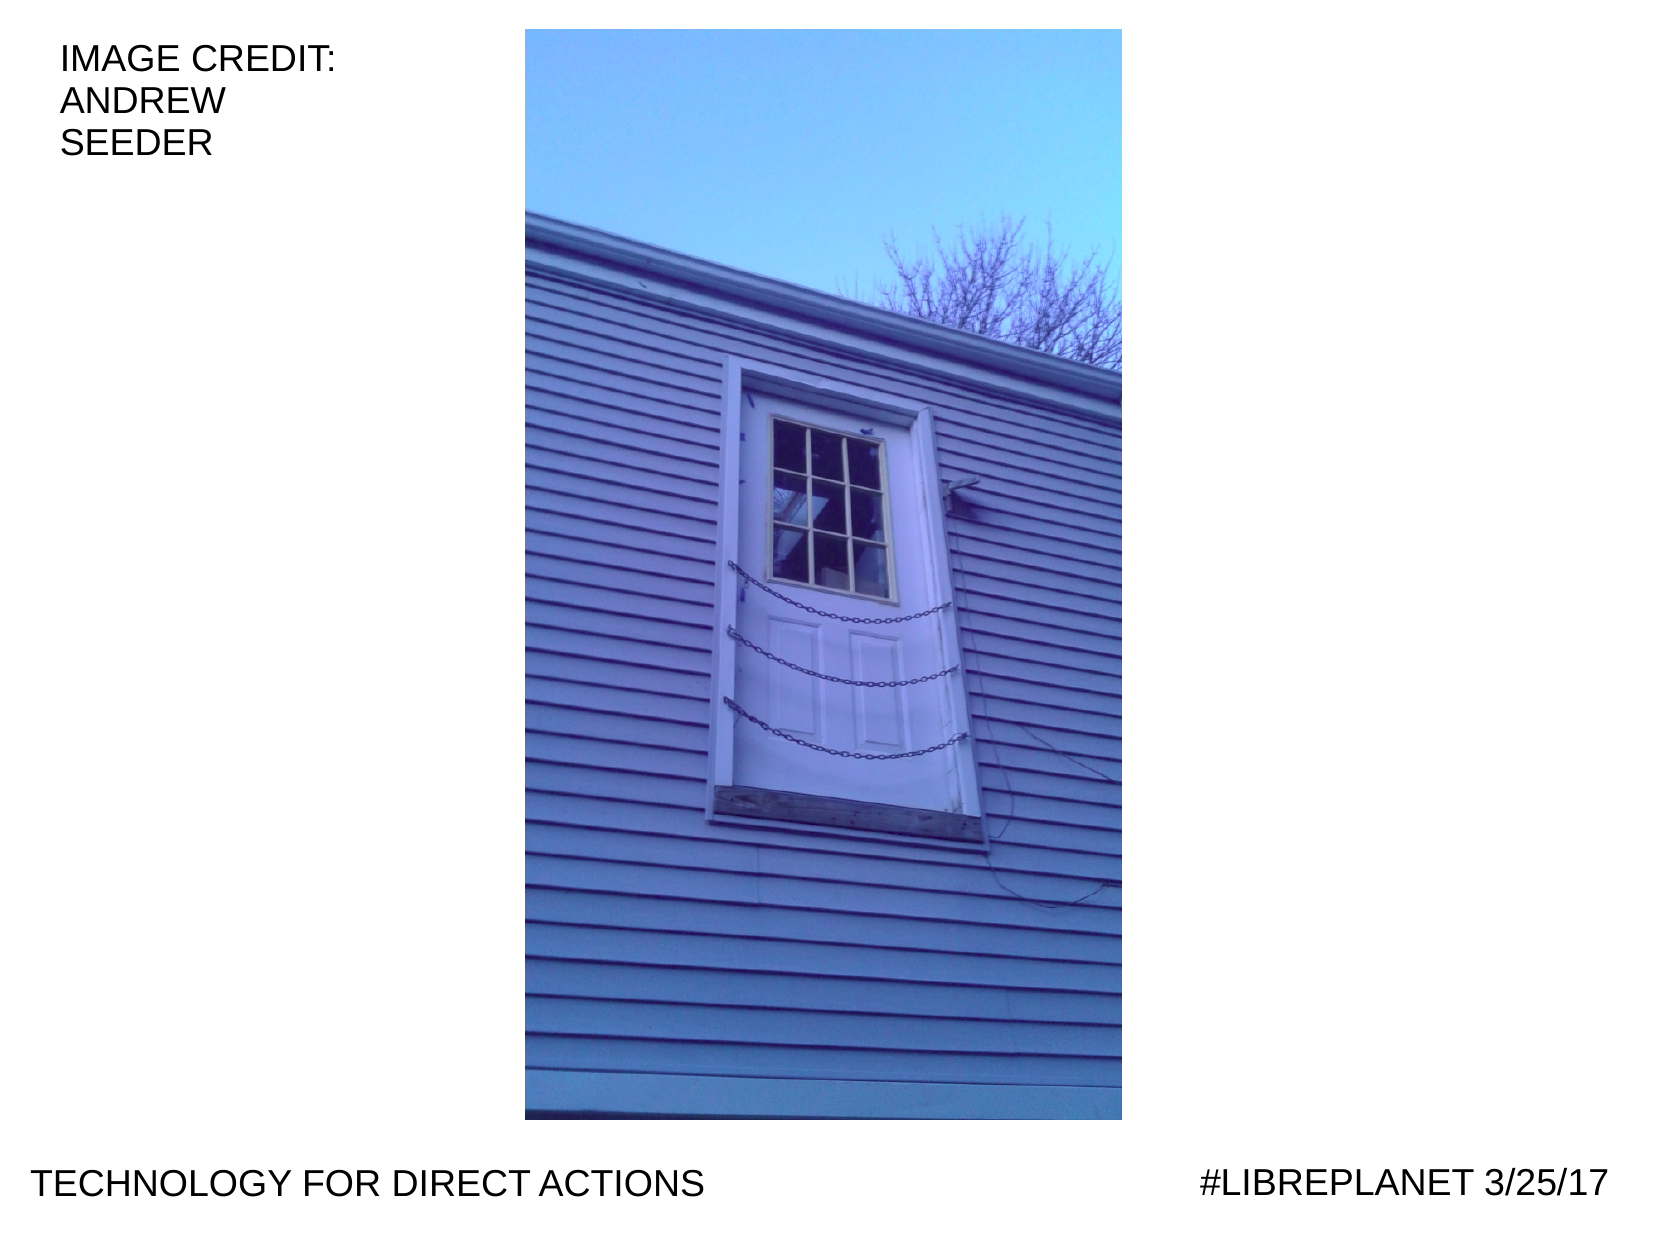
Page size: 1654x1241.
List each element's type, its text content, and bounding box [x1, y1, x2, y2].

text_box IMAGE CREDIT: ANDREW SEEDER [45, 30, 361, 171]
title TECHNOLOGY FOR DIRECT ACTIONS [30, 1140, 736, 1228]
subtitle #LIBREPLANET 3/25/17 [1200, 1150, 1628, 1216]
picture [525, 29, 1122, 1120]
